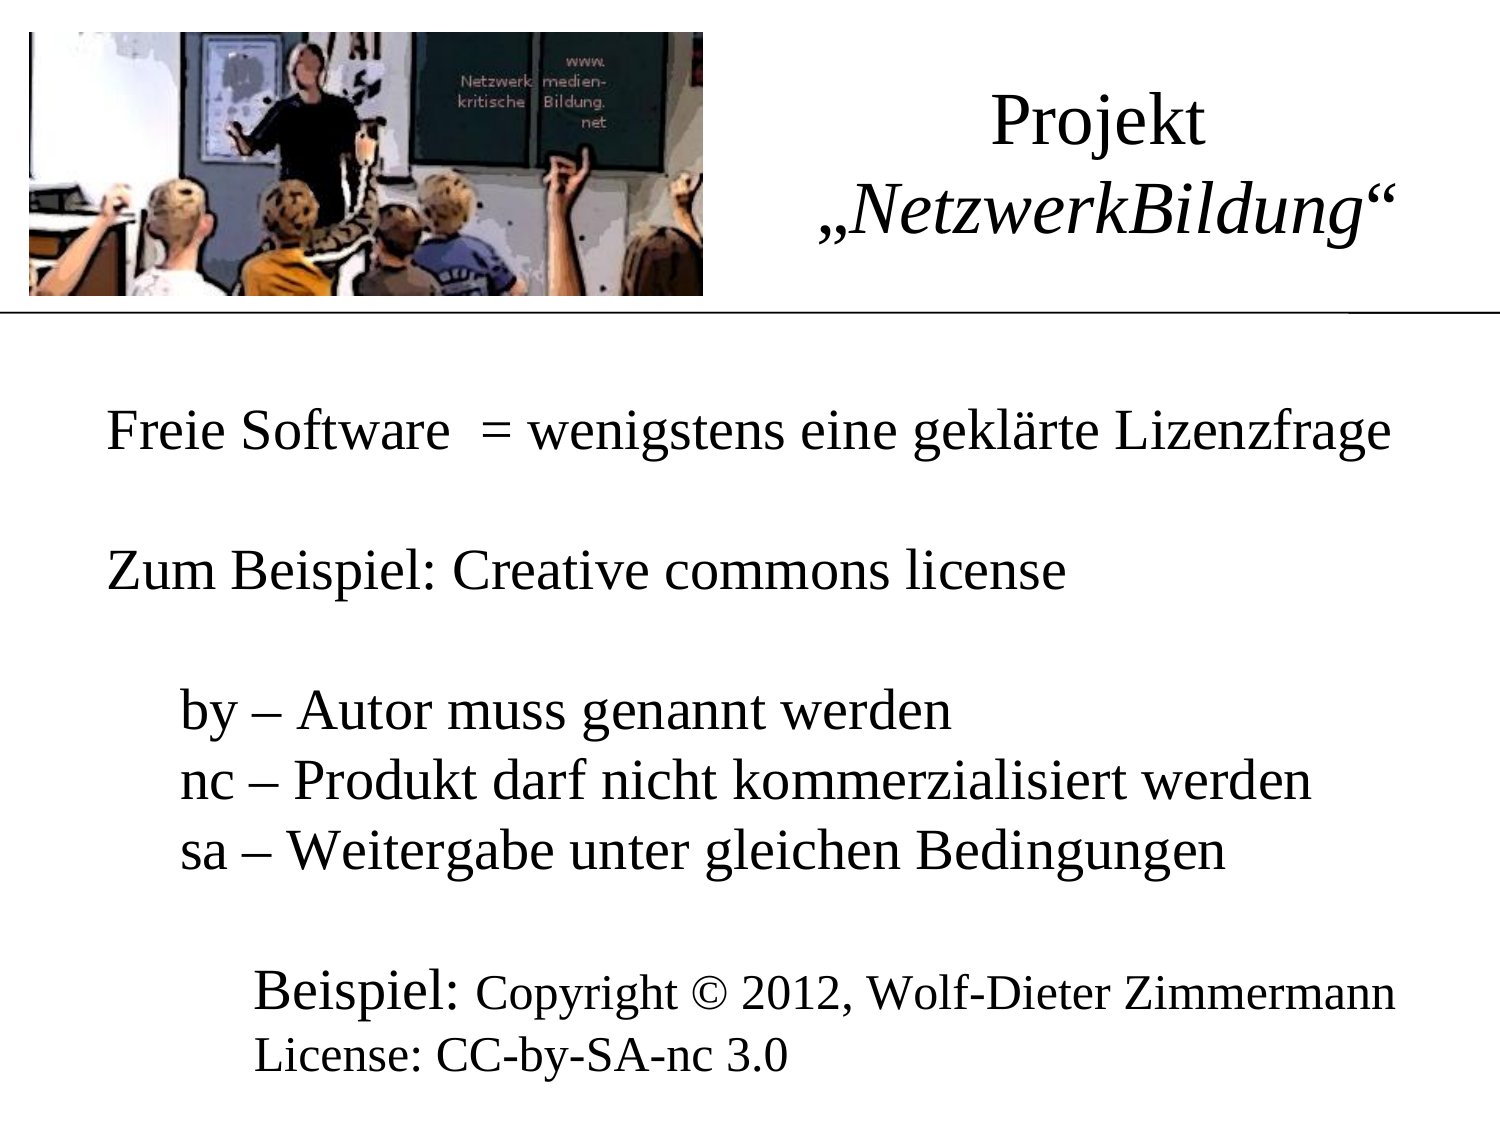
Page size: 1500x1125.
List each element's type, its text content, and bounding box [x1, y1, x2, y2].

picture [29, 32, 703, 296]
text_box Freie Software = wenigstens eine geklärte Lizenzfrage Zum Beispiel: Creative commons license by – Autor muss genannt werden nc – Produkt darf nicht kommerzialisiert werden sa – Weitergabe unter gleichen Bedingungen Beispiel: Copyright © 2012, Wolf-Dieter Zimmermann License: CC-by-SA-nc 3.0 [91, 383, 1447, 1090]
text_box Projekt „NetzwerkBildung“ [801, 65, 1414, 259]
